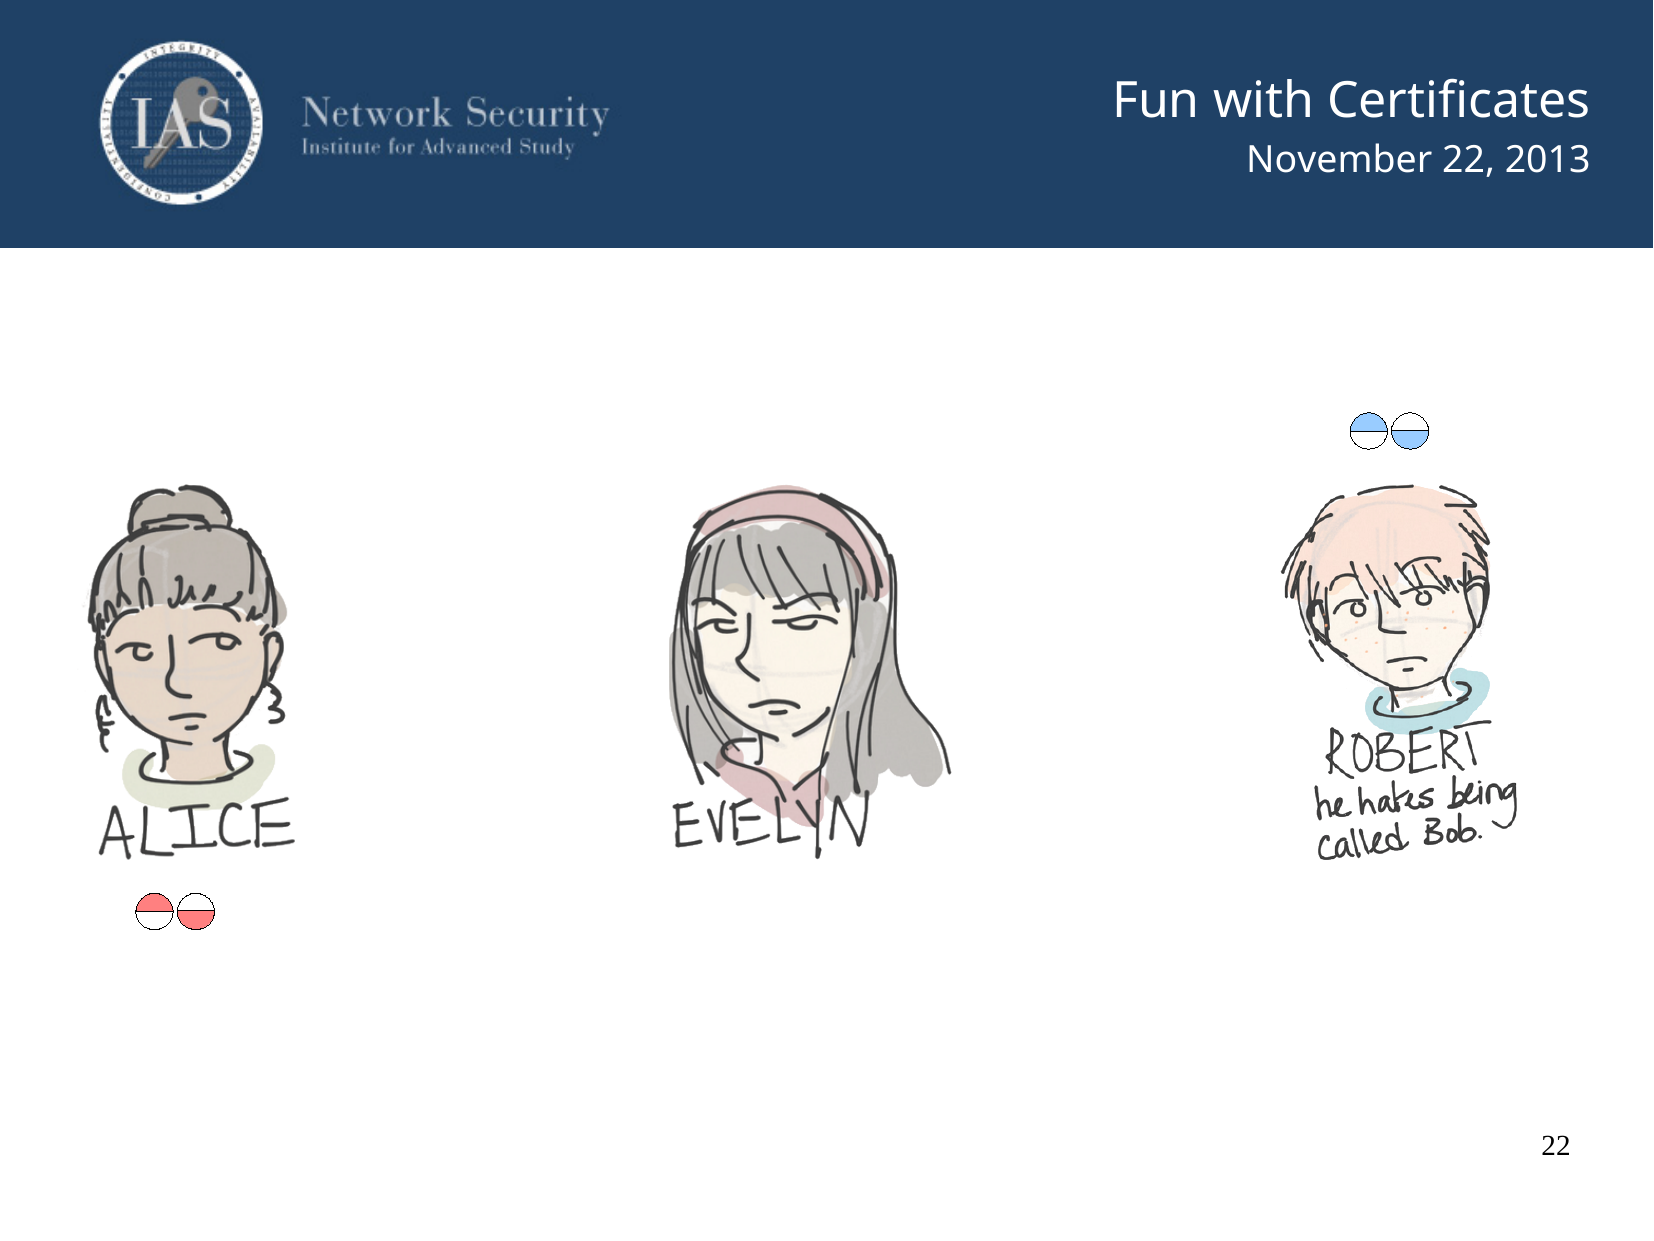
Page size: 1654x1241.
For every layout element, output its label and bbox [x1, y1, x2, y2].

text_box [177, 910, 215, 930]
text_box [135, 893, 174, 912]
text_box [1391, 430, 1429, 450]
picture [669, 484, 952, 860]
text_box [1350, 412, 1388, 432]
picture [75, 484, 295, 860]
picture [1280, 484, 1517, 860]
picture [0, 0, 1653, 248]
